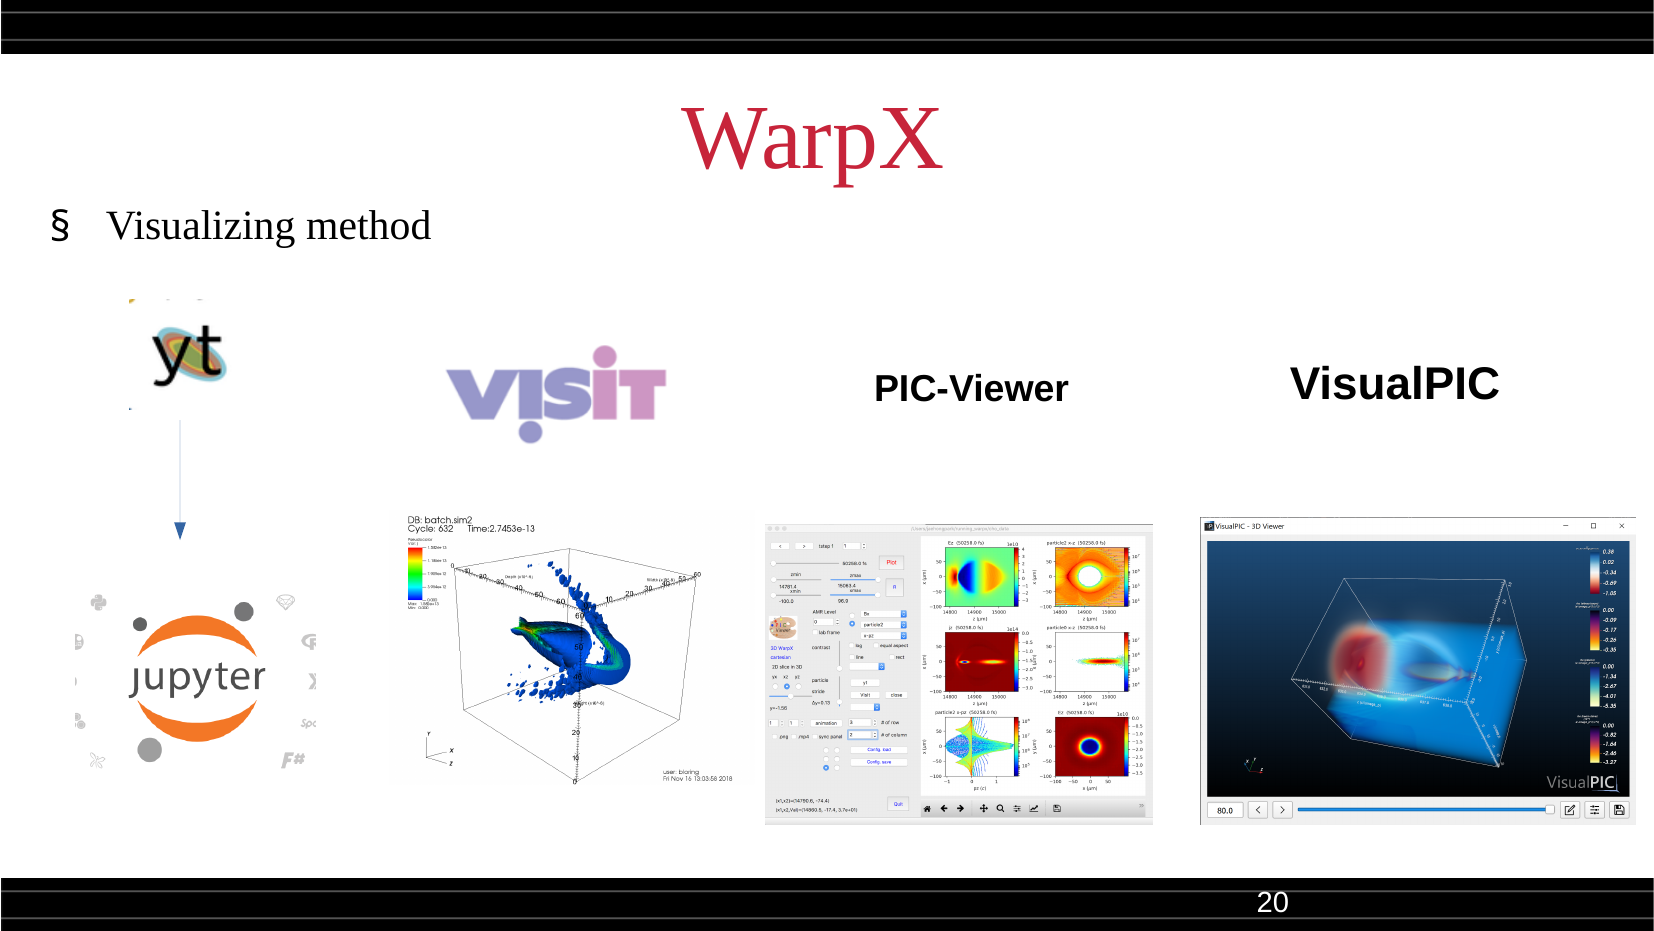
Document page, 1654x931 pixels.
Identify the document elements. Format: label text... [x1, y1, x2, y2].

text_box VisualPIC [1275, 350, 1516, 465]
picture [1200, 517, 1636, 826]
title WarpX [69, 76, 1558, 188]
text_box PIC-Viewer [859, 360, 1096, 421]
picture [75, 555, 316, 796]
picture [389, 510, 755, 785]
picture [420, 330, 676, 450]
picture [129, 300, 241, 410]
text_box Visualizing method [34, 195, 560, 261]
picture [765, 525, 1153, 826]
